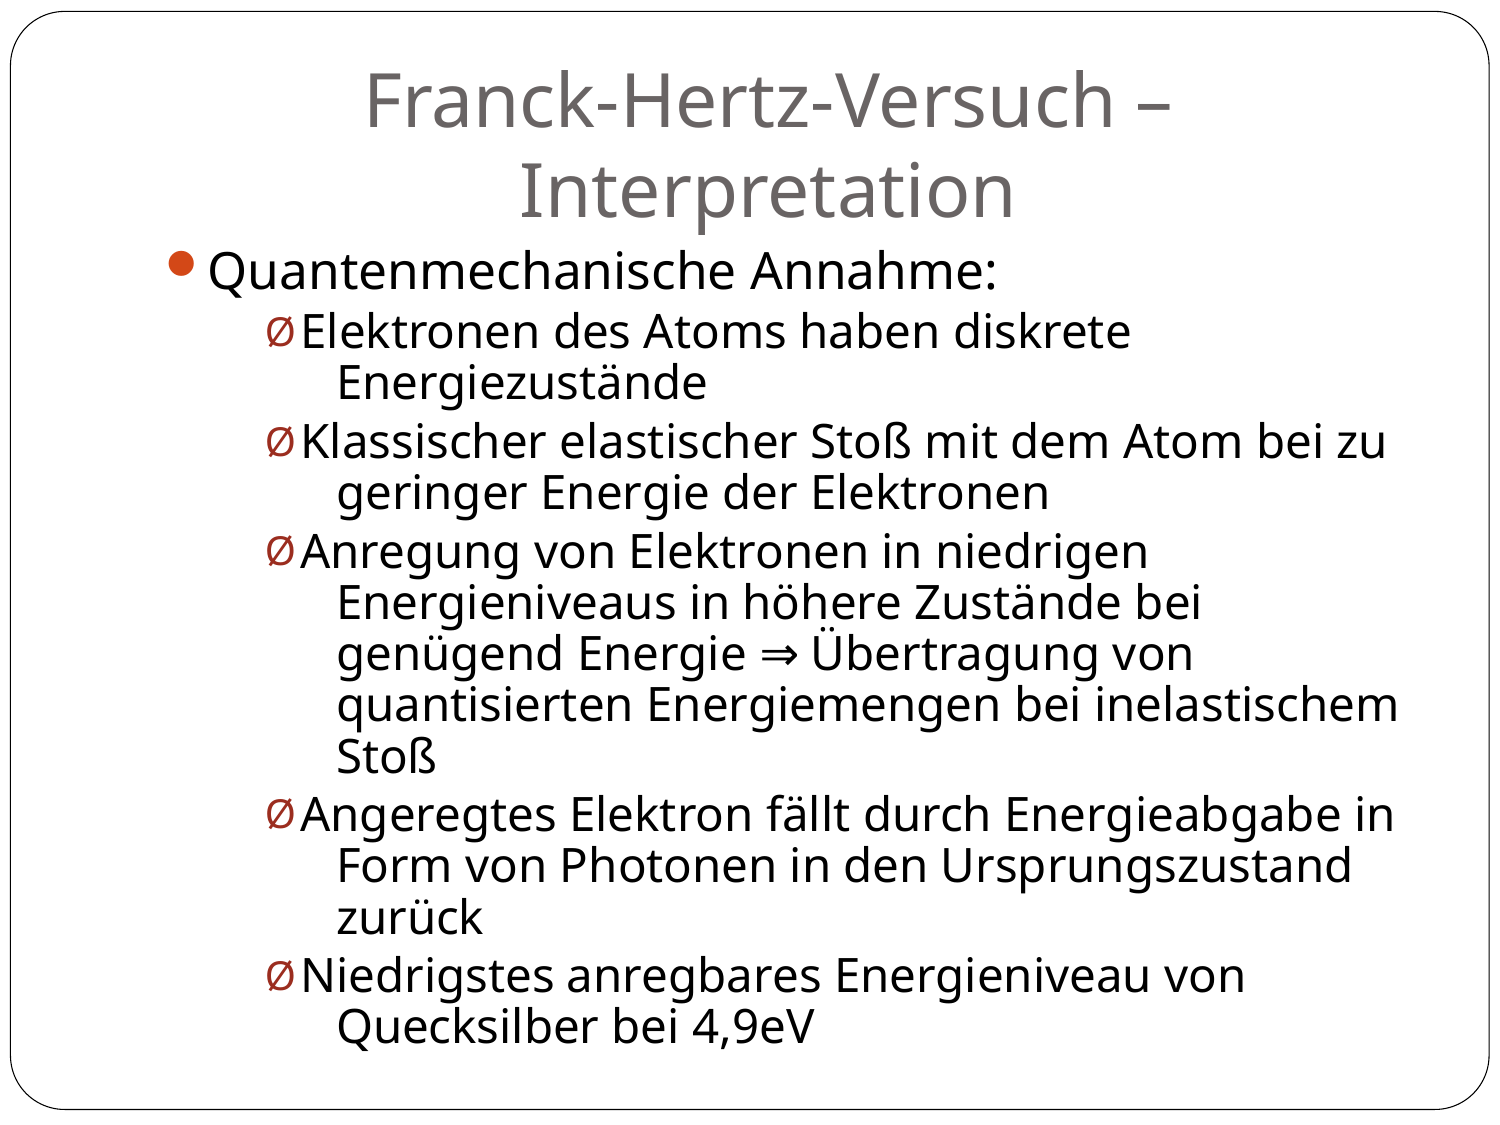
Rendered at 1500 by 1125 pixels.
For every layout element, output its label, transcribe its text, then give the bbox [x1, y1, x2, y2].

list Quantenmechanische Annahme: Elektronen des Atoms haben diskrete Energiezustände Klassischer elastischer Stoß mit dem Atom bei zu geringer Energie der Elektronen Anregung von Elektronen in niedrigen Energieniveaus in höhere Zustände bei genügend Energie ⇒ Übertragung von quantisierten Energiemengen bei inelastischem Stoß Angeregtes Elektron fällt durch Energieabgabe in Form von Photonen in den Ursprungszustand zurück Niedrigstes anregbares Energieniveau von Quecksilber bei 4,9eV [150, 237, 1426, 1071]
title Franck-Hertz-Versuch – Interpretation [112, 45, 1426, 185]
